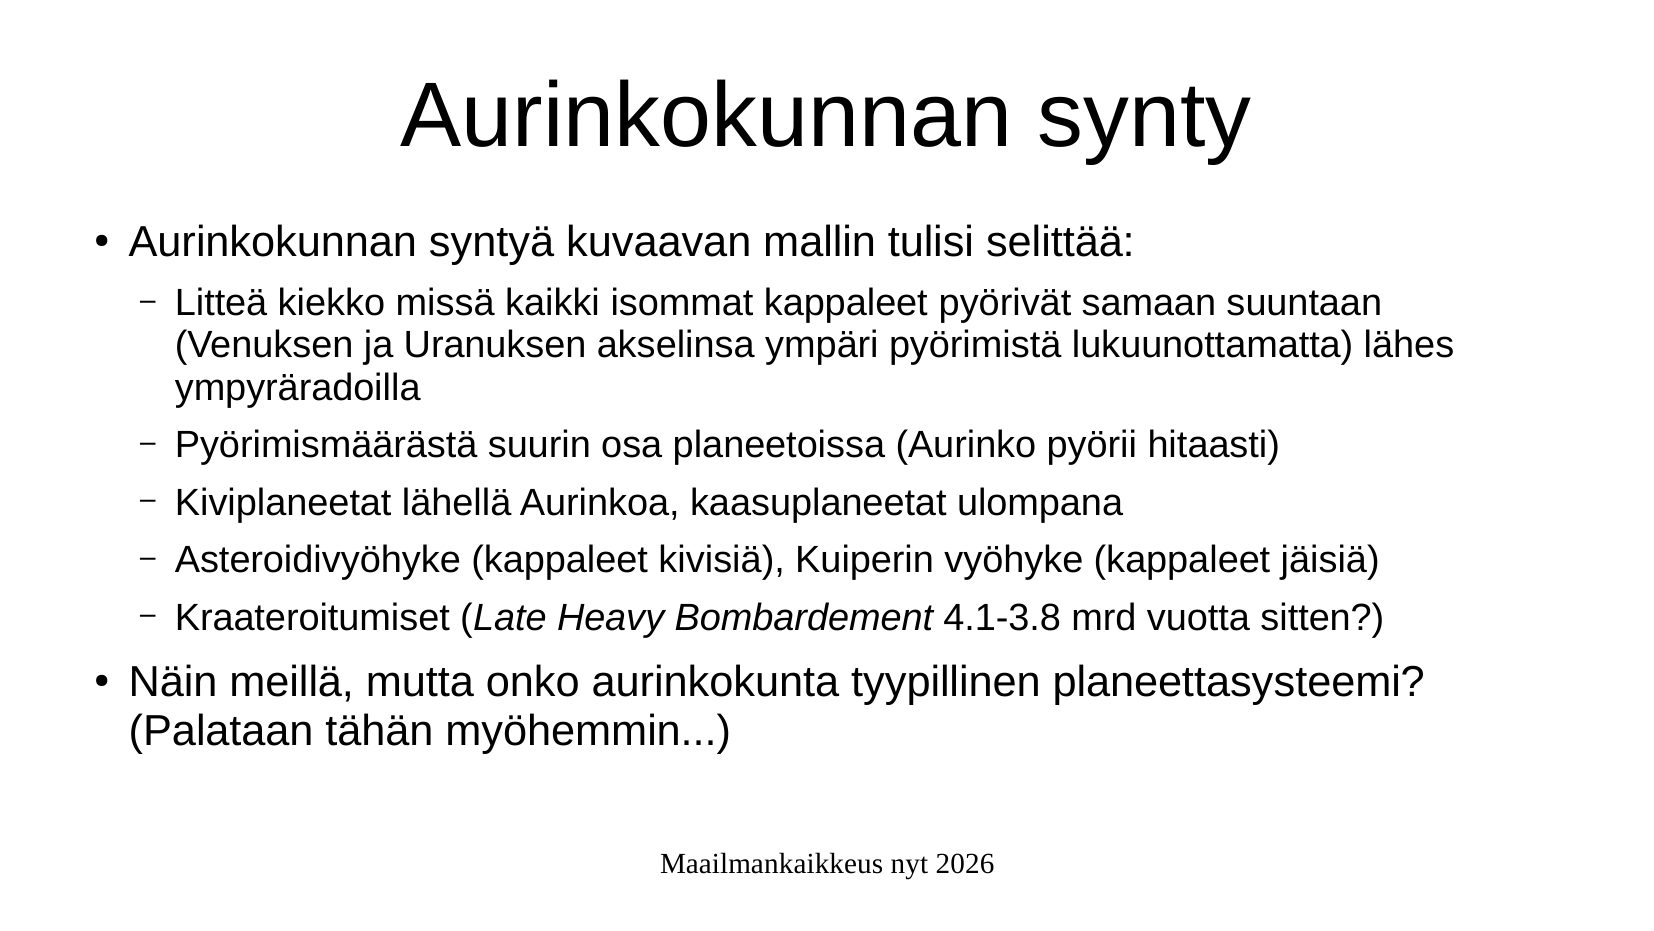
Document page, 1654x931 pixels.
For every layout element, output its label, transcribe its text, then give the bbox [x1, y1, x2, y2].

list Aurinkokunnan syntyä kuvaavan mallin tulisi selittää: Litteä kiekko missä kaikki isommat kappaleet pyörivät samaan suuntaan (Venuksen ja Uranuksen akselinsa ympäri pyörimistä lukuunottamatta) lähes ympyräradoilla Pyörimismäärästä suurin osa planeetoissa (Aurinko pyörii hitaasti) Kiviplaneetat lähellä Aurinkoa, kaasuplaneetat ulompana Asteroidivyöhyke (kappaleet kivisiä), Kuiperin vyöhyke (kappaleet jäisiä) Kraateroitumiset (Late Heavy Bombardement 4.1-3.8 mrd vuotta sitten?) Näin meillä, mutta onko aurinkokunta tyypillinen planeettasysteemi? (Palataan tähän myöhemmin...) [82, 217, 1571, 758]
title Aurinkokunnan synty [82, 37, 1571, 193]
